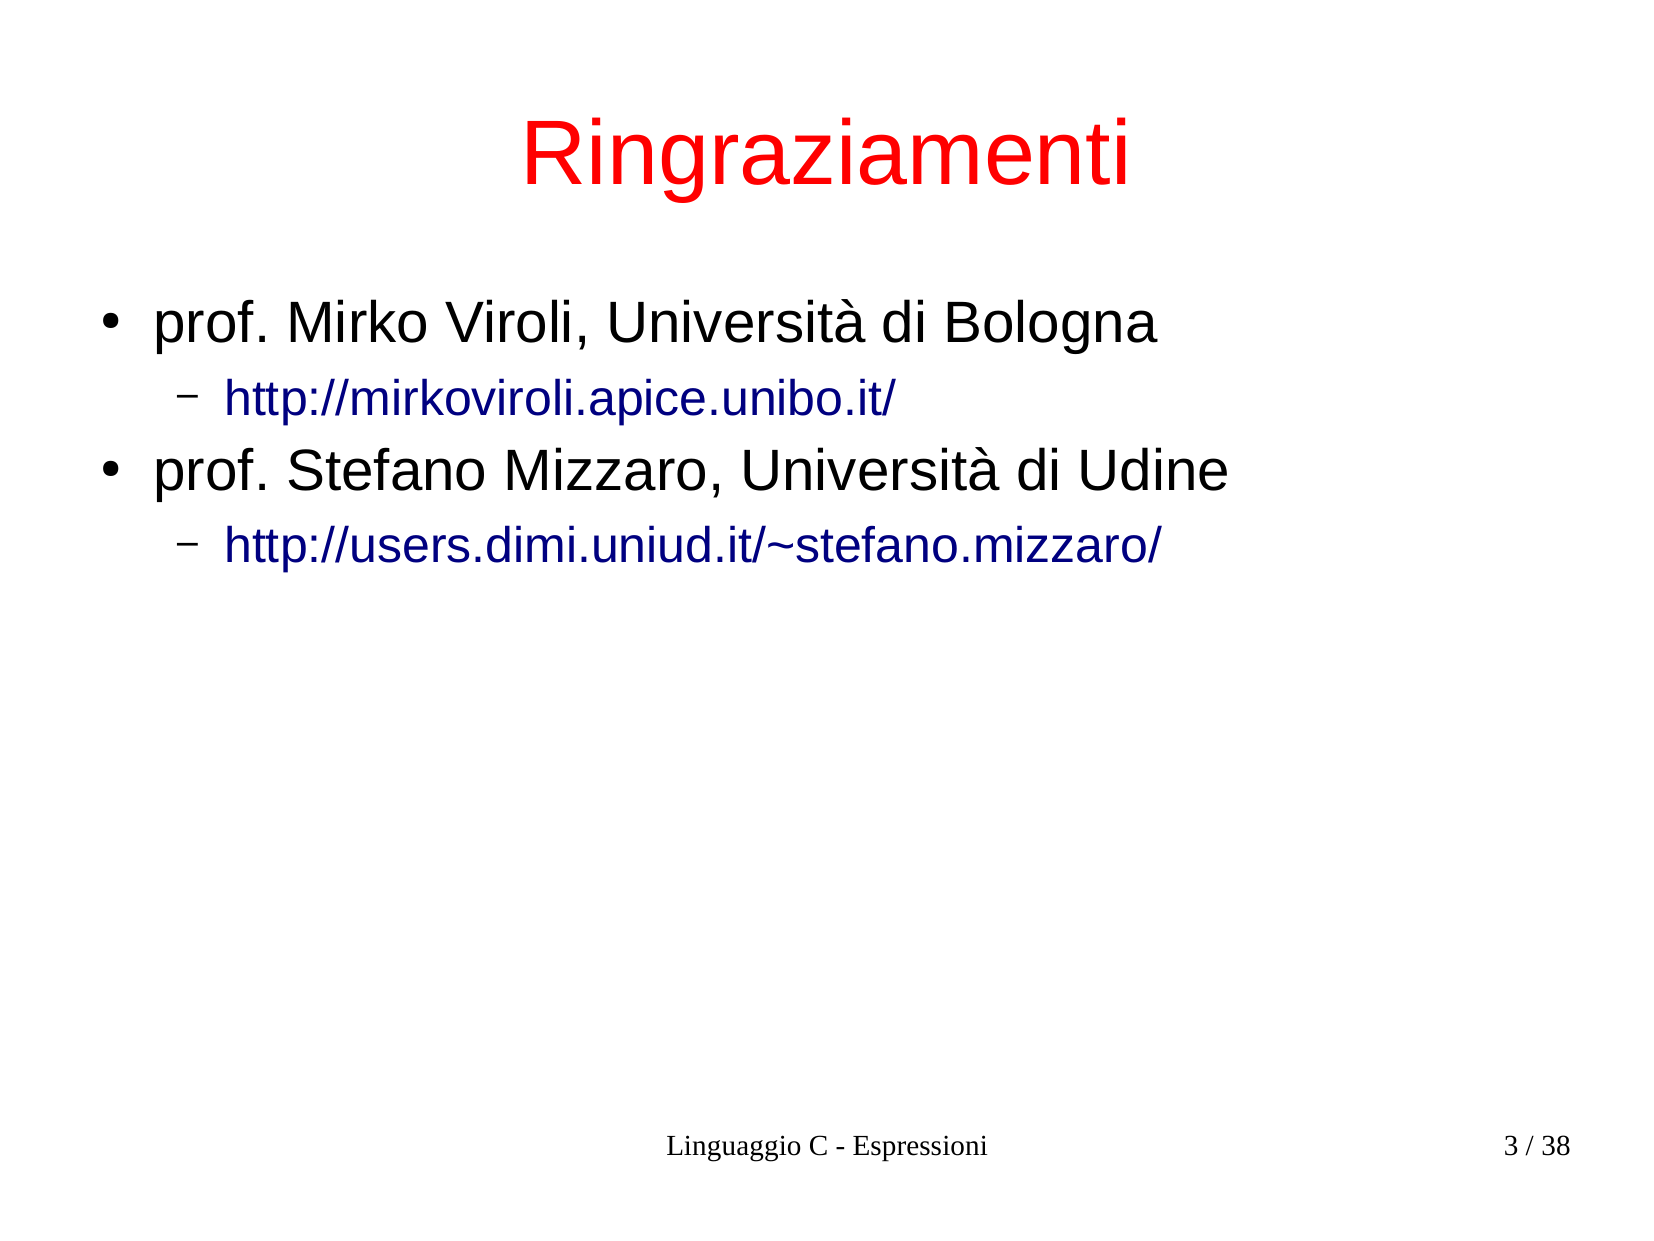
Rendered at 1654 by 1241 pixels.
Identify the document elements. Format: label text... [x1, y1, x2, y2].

title Ringraziamenti [82, 49, 1571, 257]
list prof. Mirko Viroli, Università di Bologna http://mirkoviroli.apice.unibo.it/ prof. Stefano Mizzaro, Università di Udine http://users.dimi.uniud.it/~stefano.mizzaro/ [82, 290, 1571, 1109]
